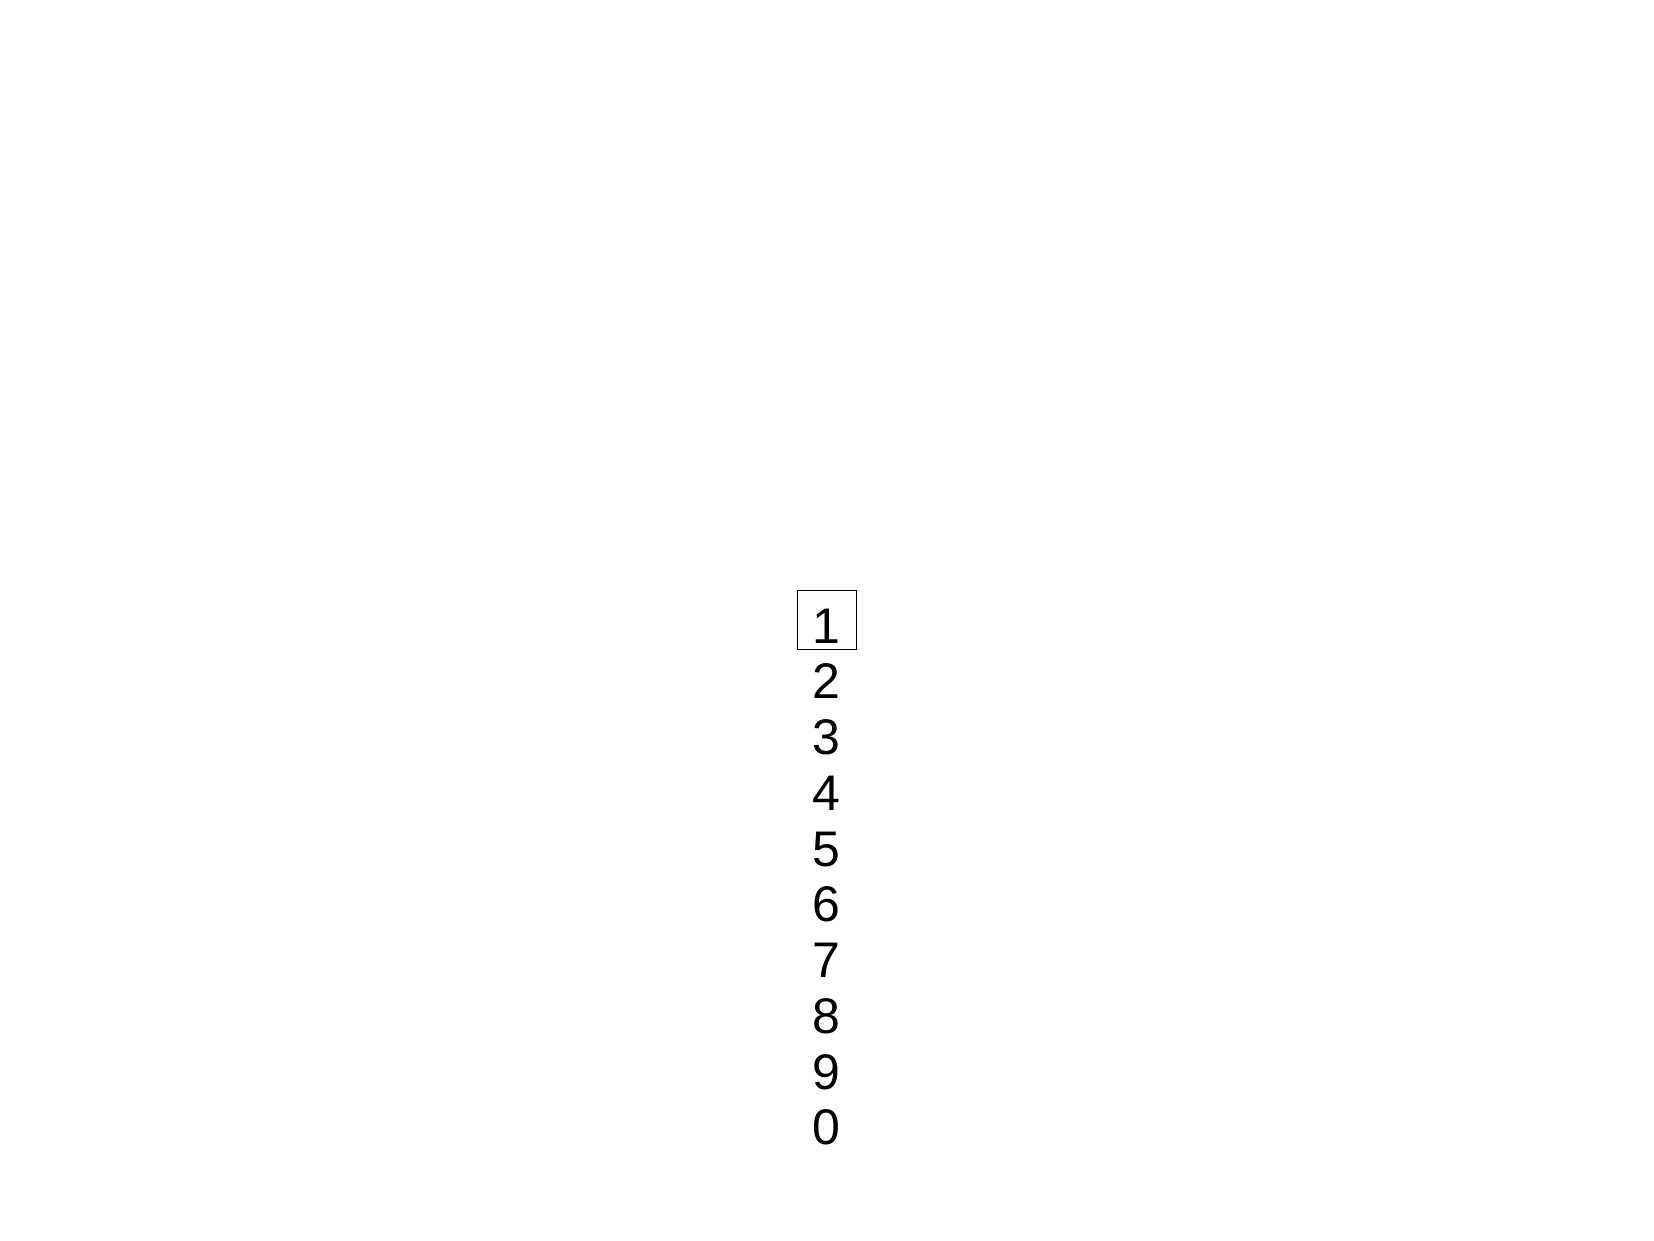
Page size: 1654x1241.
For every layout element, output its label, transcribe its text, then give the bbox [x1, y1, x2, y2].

text_box 1 2 3 4 5 6 7 8 9 0 [797, 590, 857, 650]
